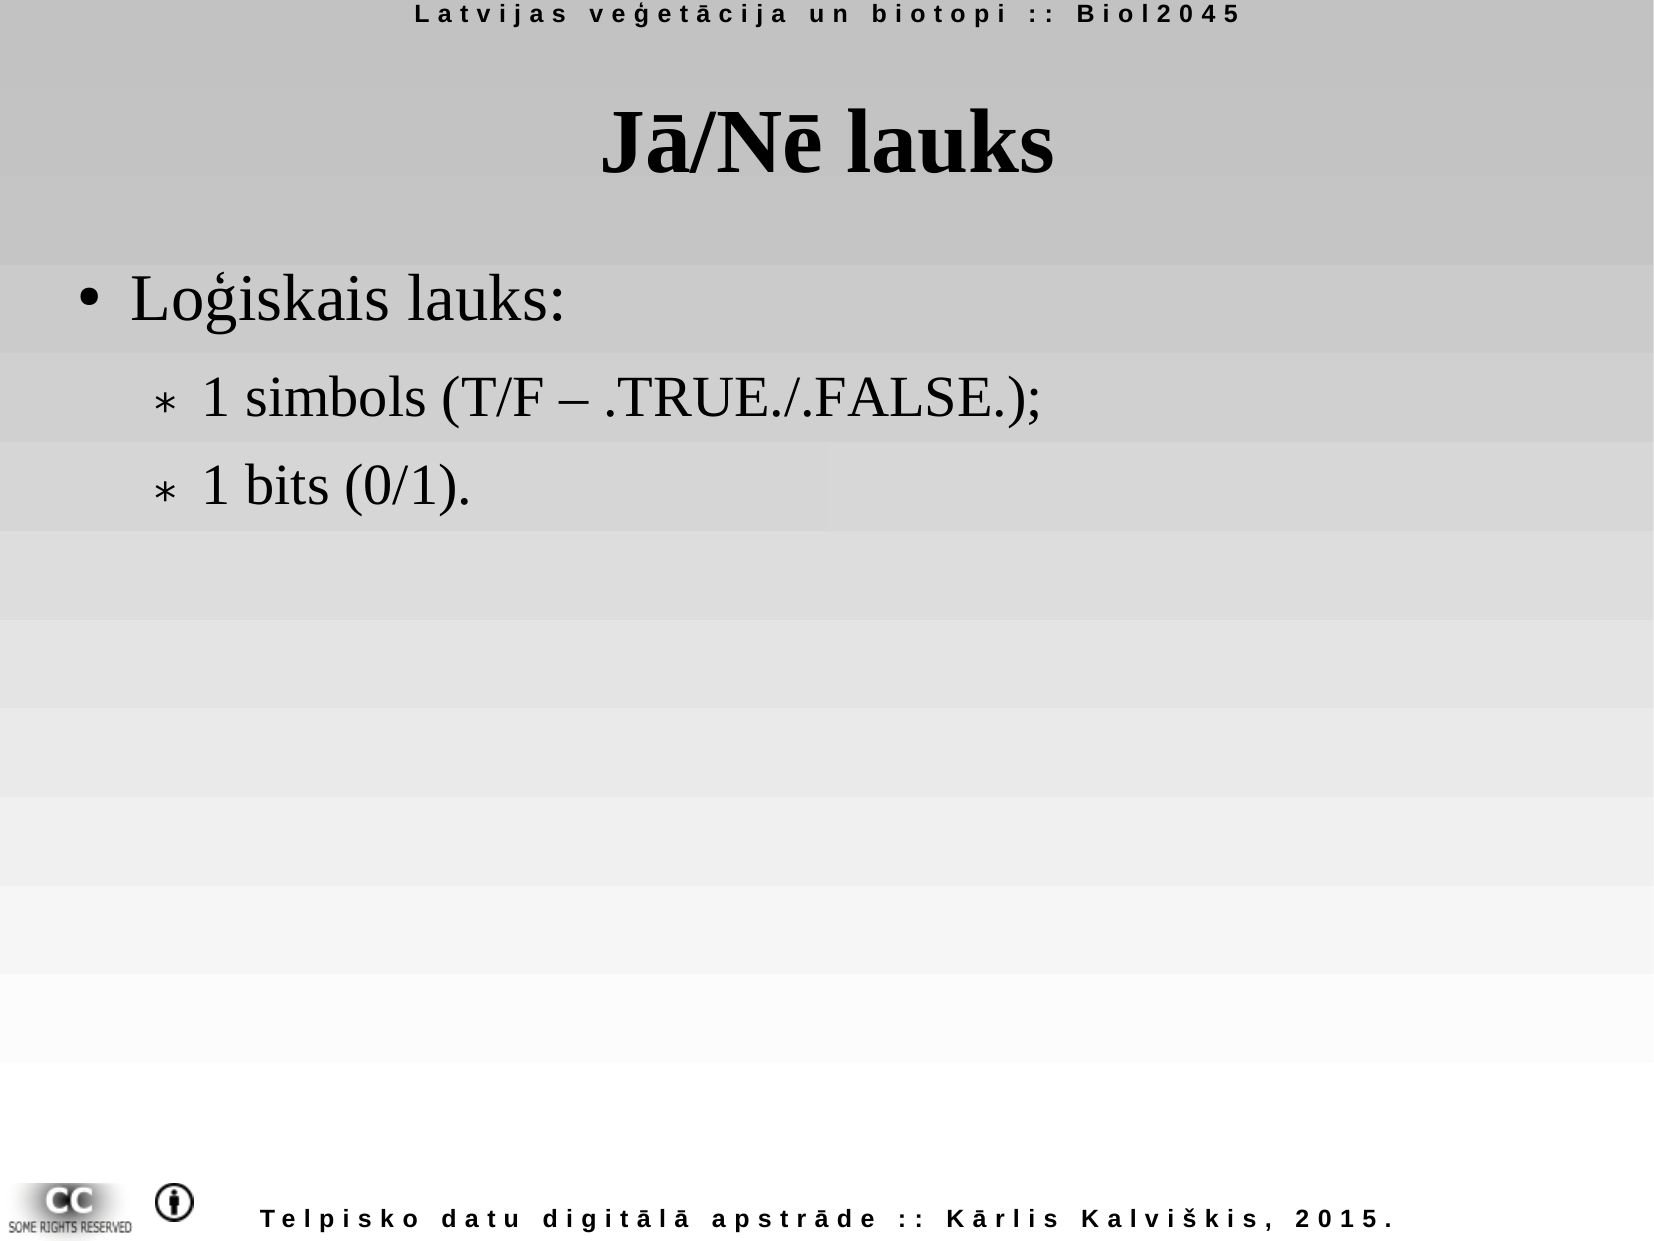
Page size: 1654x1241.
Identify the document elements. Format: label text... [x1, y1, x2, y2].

list Loģiskais lauks: 1 simbols (T/F – .TRUE./.FALSE.); 1 bits (0/1). [59, 261, 1596, 1175]
title Jā/Nē lauks [59, 37, 1596, 246]
picture [0, 0, 1654, 1241]
